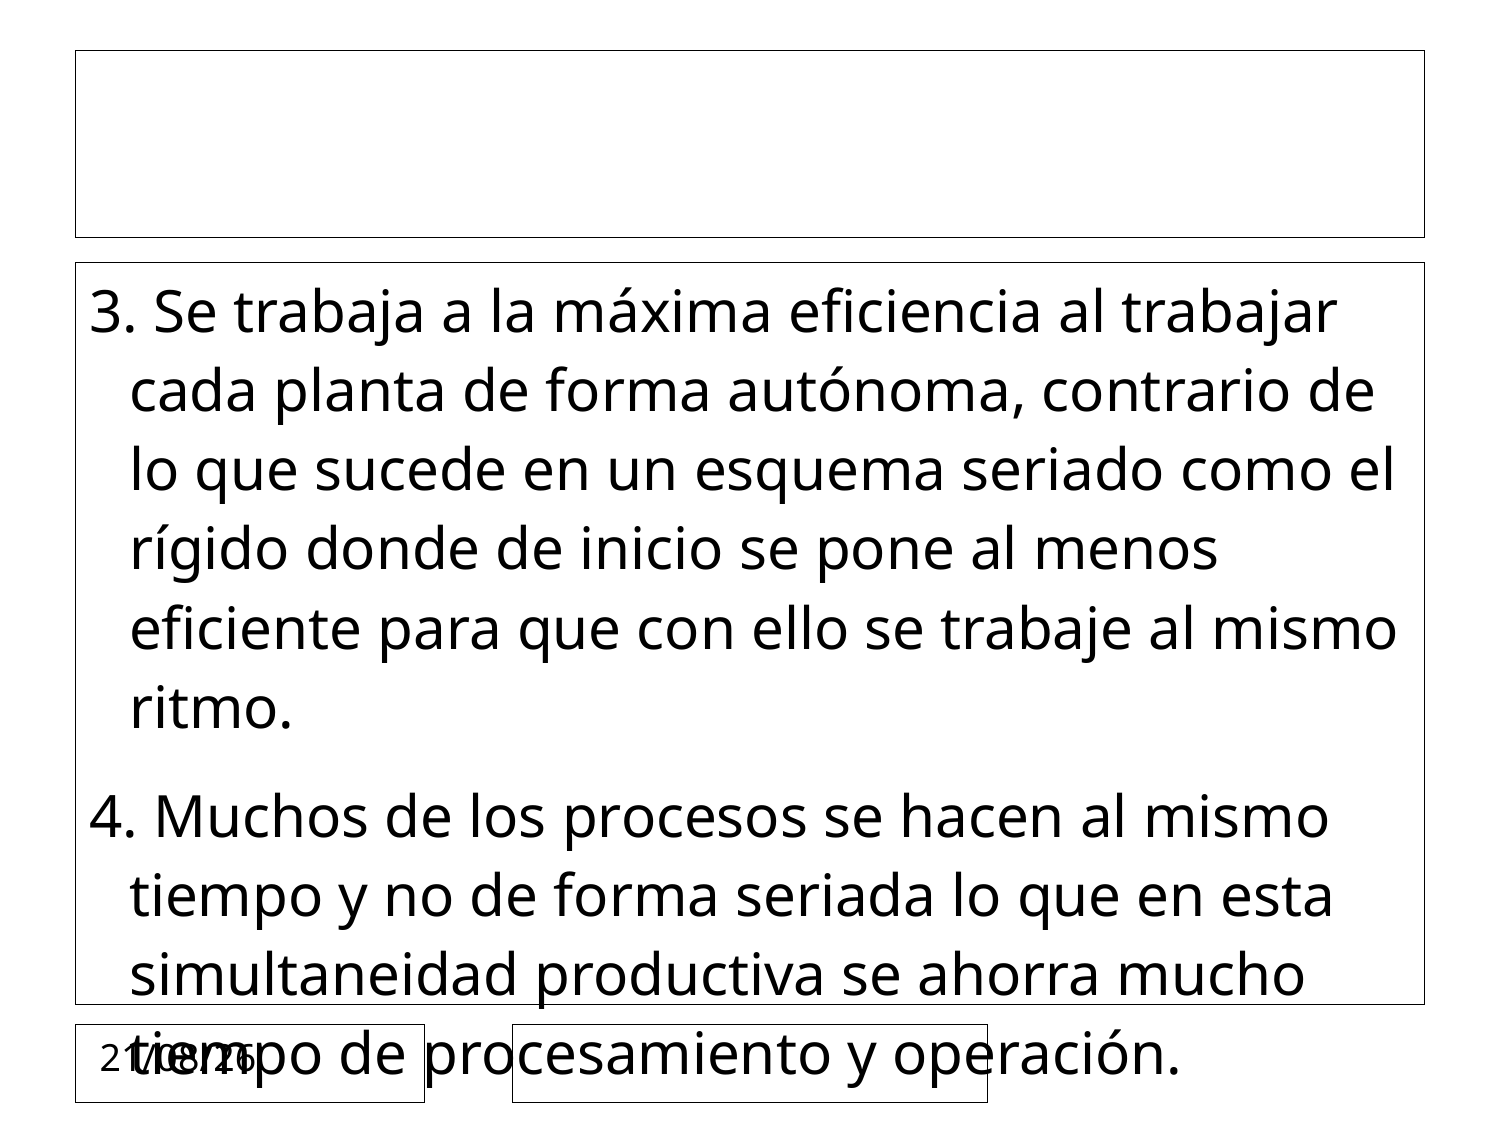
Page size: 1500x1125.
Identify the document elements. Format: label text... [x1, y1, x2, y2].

list 3. Se trabaja a la máxima eficiencia al trabajar cada planta de forma autónoma, contrario de lo que sucede en un esquema seriado como el rígido donde de inicio se pone al menos eficiente para que con ello se trabaje al mismo ritmo. 4. Muchos de los procesos se hacen al mismo tiempo y no de forma seriada lo que en esta simultaneidad productiva se ahorra mucho tiempo de procesamiento y operación. [75, 262, 1425, 1005]
title [75, 50, 1425, 238]
